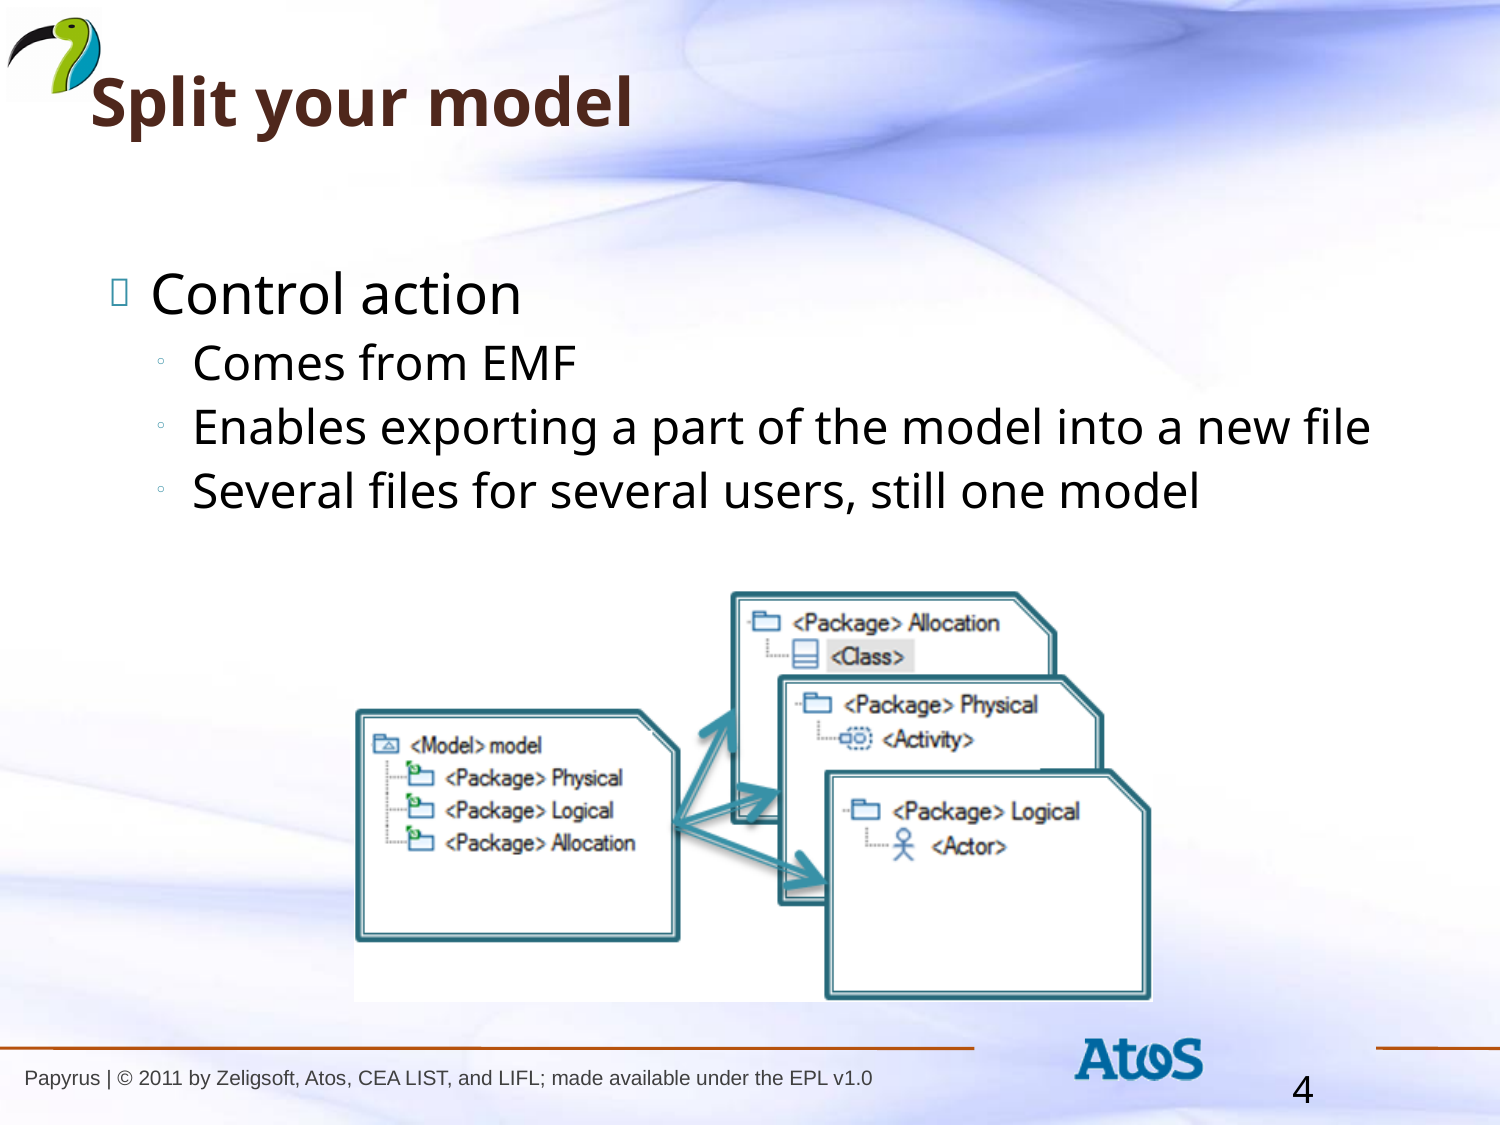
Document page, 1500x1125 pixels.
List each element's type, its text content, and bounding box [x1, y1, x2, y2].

slide_number <numéro> [1277, 1051, 1338, 1112]
title Split your model [75, 45, 1425, 233]
list Control action Comes from EMF Enables exporting a part of the model into a new file Several files for several users, still one model [75, 243, 1454, 986]
picture [0, 0, 1500, 1125]
